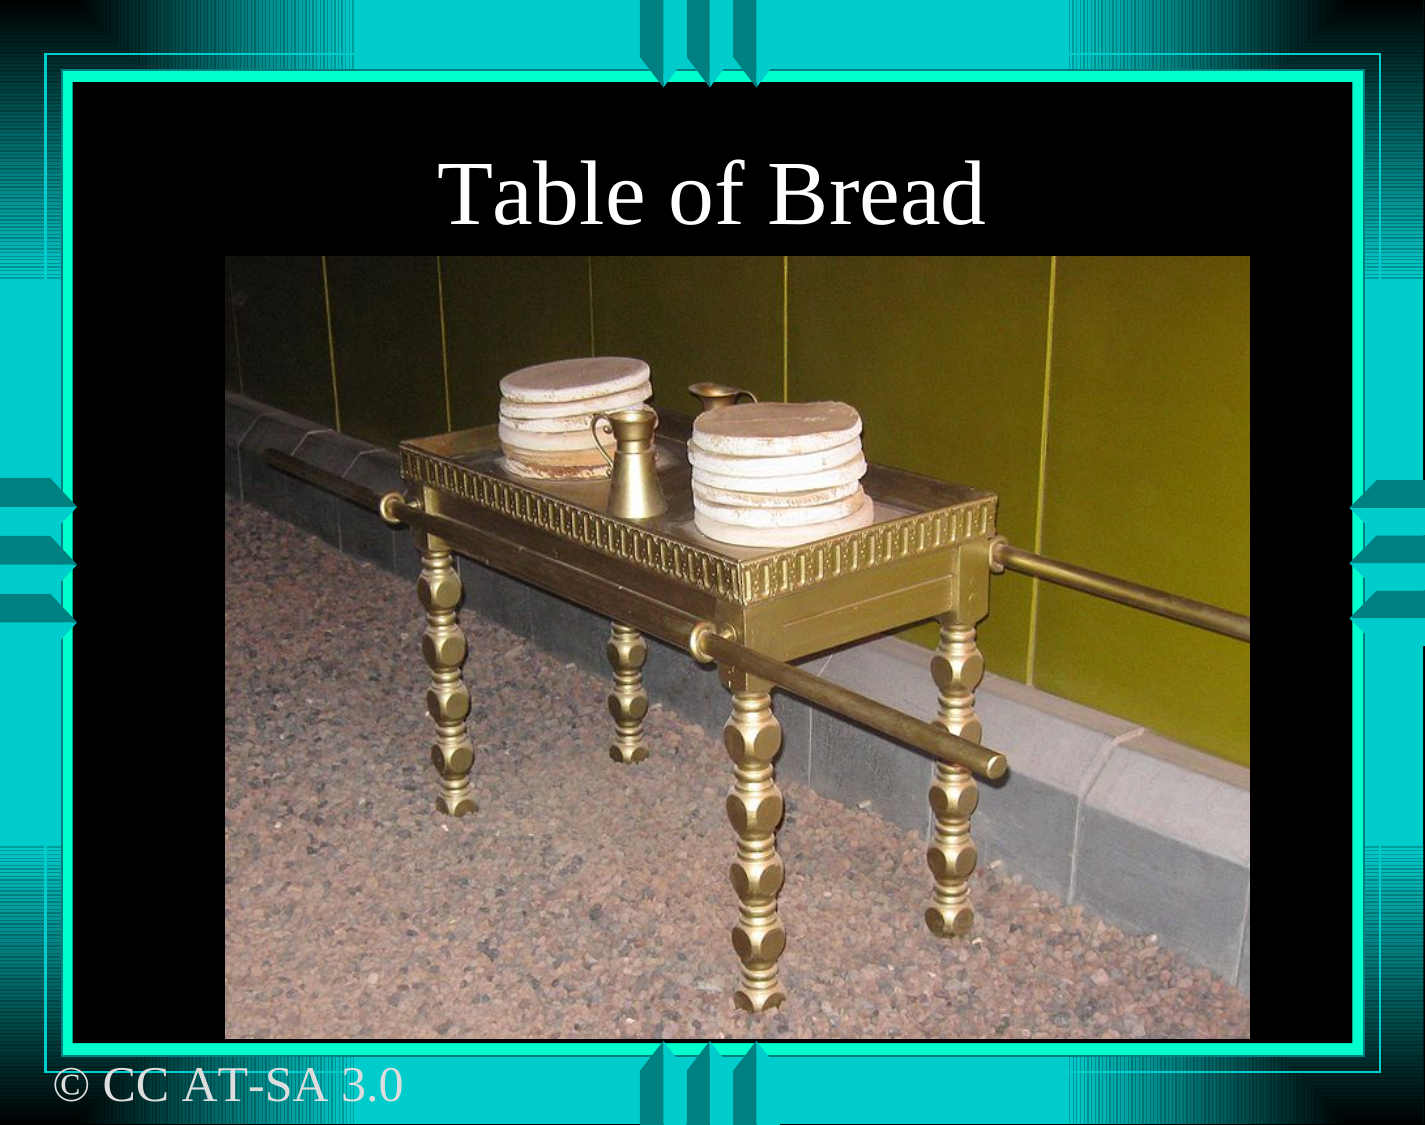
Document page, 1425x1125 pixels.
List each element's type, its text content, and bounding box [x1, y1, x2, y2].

title Table of Bread [106, 99, 1319, 288]
picture [225, 256, 1250, 1039]
text_box © CC AT-SA 3.0 [37, 1049, 638, 1120]
